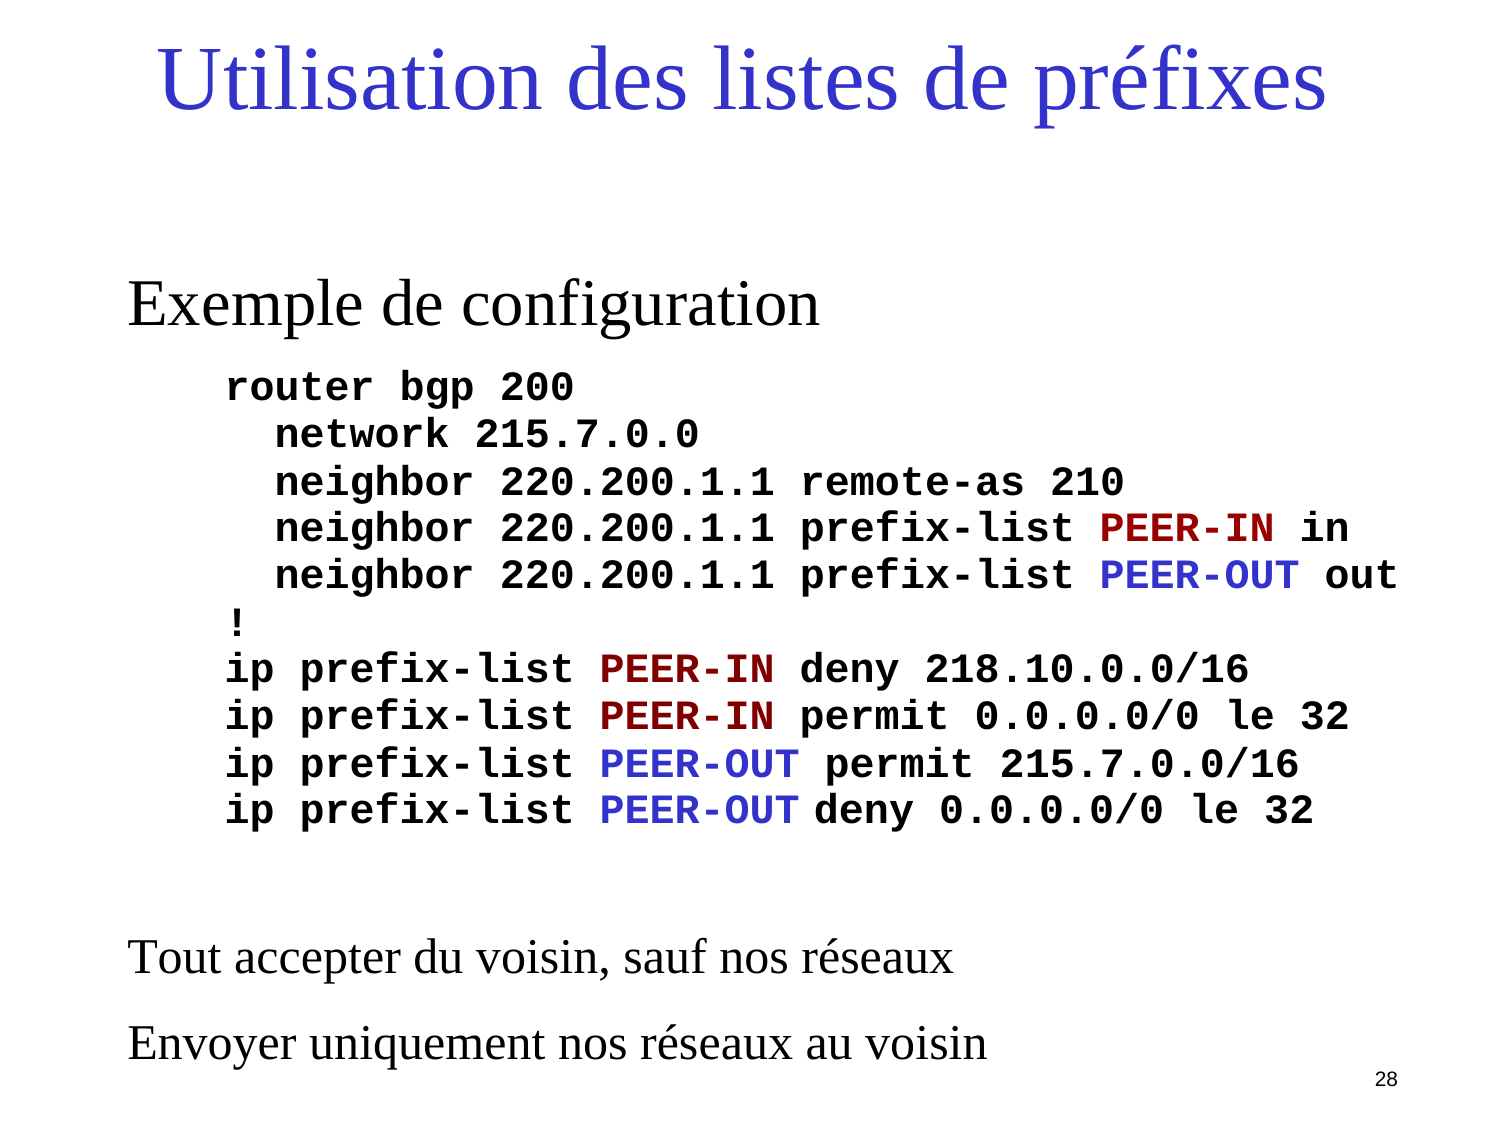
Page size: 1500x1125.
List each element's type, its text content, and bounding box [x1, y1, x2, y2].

text_box router bgp 200 network 215.7.0.0 neighbor 220.200.1.1 remote-as 210 neighbor 220.200.1.1 prefix-list PEER-IN in neighbor 220.200.1.1 prefix-list PEER-OUT out ! ip prefix-list PEER-IN deny 218.10.0.0/16 ip prefix-list PEER-IN permit 0.0.0.0/0 le 32 ip prefix-list PEER-OUT permit 215.7.0.0/16 ip prefix-list PEER-OUT deny 0.0.0.0/0 le 32 [209, 355, 1415, 889]
list Exemple de configuration [112, 262, 1413, 920]
title Utilisation des listes de préfixes [49, 0, 1438, 163]
text_box Tout accepter du voisin, sauf nos réseaux Envoyer uniquement nos réseaux au voisin [112, 920, 1416, 1080]
